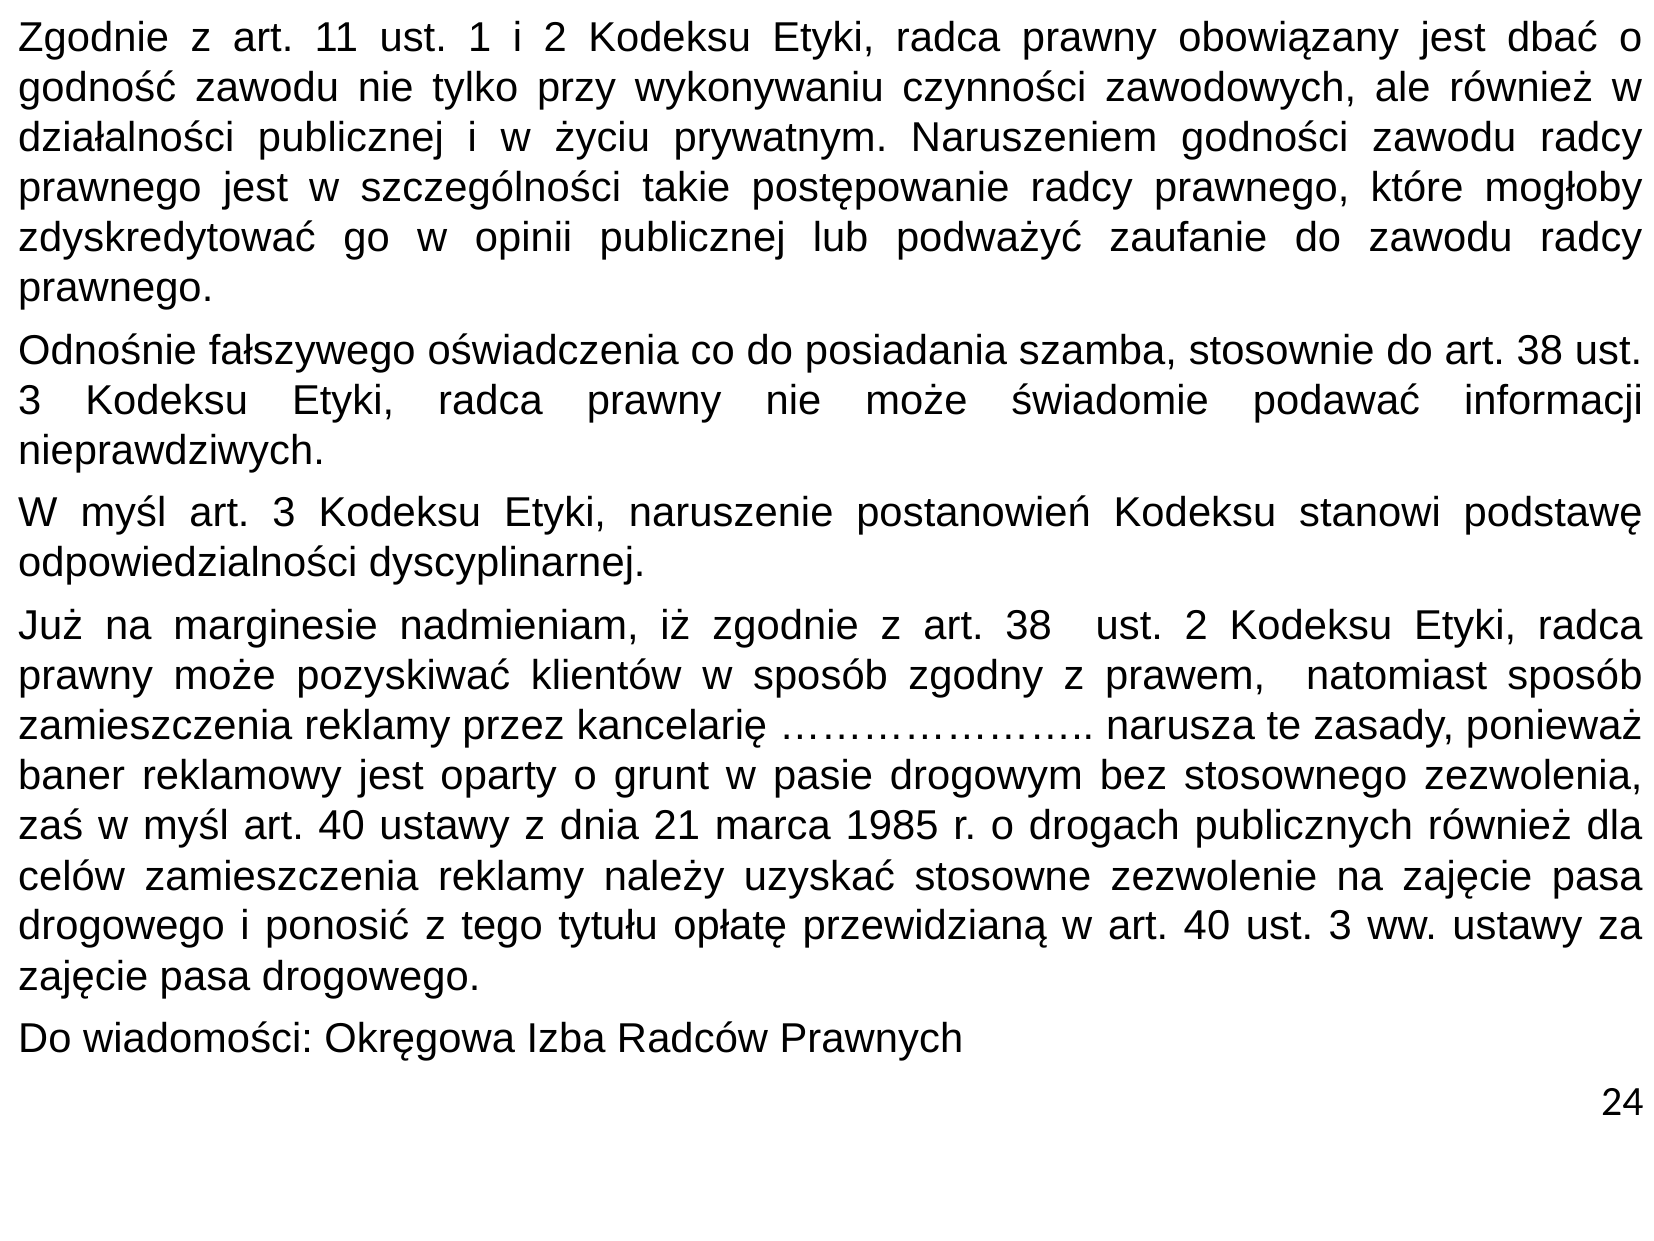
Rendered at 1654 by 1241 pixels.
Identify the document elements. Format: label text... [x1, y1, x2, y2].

list Zgodnie z art. 11 ust. 1 i 2 Kodeksu Etyki, radca prawny obowiązany jest dbać o godność zawodu nie tylko przy wykonywaniu czynności zawodowych, ale również w działalności publicznej i w życiu prywatnym. Naruszeniem godności zawodu radcy prawnego jest w szczególności takie postępowanie radcy prawnego, które mogłoby zdyskredytować go w opinii publicznej lub podważyć zaufanie do zawodu radcy prawnego. Odnośnie fałszywego oświadczenia co do posiadania szamba, stosownie do art. 38 ust. 3 Kodeksu Etyki, radca prawny nie może świadomie podawać informacji nieprawdziwych. W myśl art. 3 Kodeksu Etyki, naruszenie postanowień Kodeksu stanowi podstawę odpowiedzialności dyscyplinarnej. Już na marginesie nadmieniam, iż zgodnie z art. 38 ust. 2 Kodeksu Etyki, radca prawny może pozyskiwać klientów w sposób zgodny z prawem, natomiast sposób zamieszczenia reklamy przez kancelarię ………………….. narusza te zasady, ponieważ baner reklamowy jest oparty o grunt w pasie drogowym bez stosownego zezwolenia, zaś w myśl art. 40 ustawy z dnia 21 marca 1985 r. o drogach publicznych również dla celów zamieszczenia reklamy należy uzyskać stosowne zezwolenie na zajęcie pasa drogowego i ponosić z tego tytułu opłatę przewidzianą w art. 40 ust. 3 ww. ustawy za zajęcie pasa drogowego. Do wiadomości: Okręgowa Izba Radców Prawnych 24 [18, 9, 1644, 1193]
